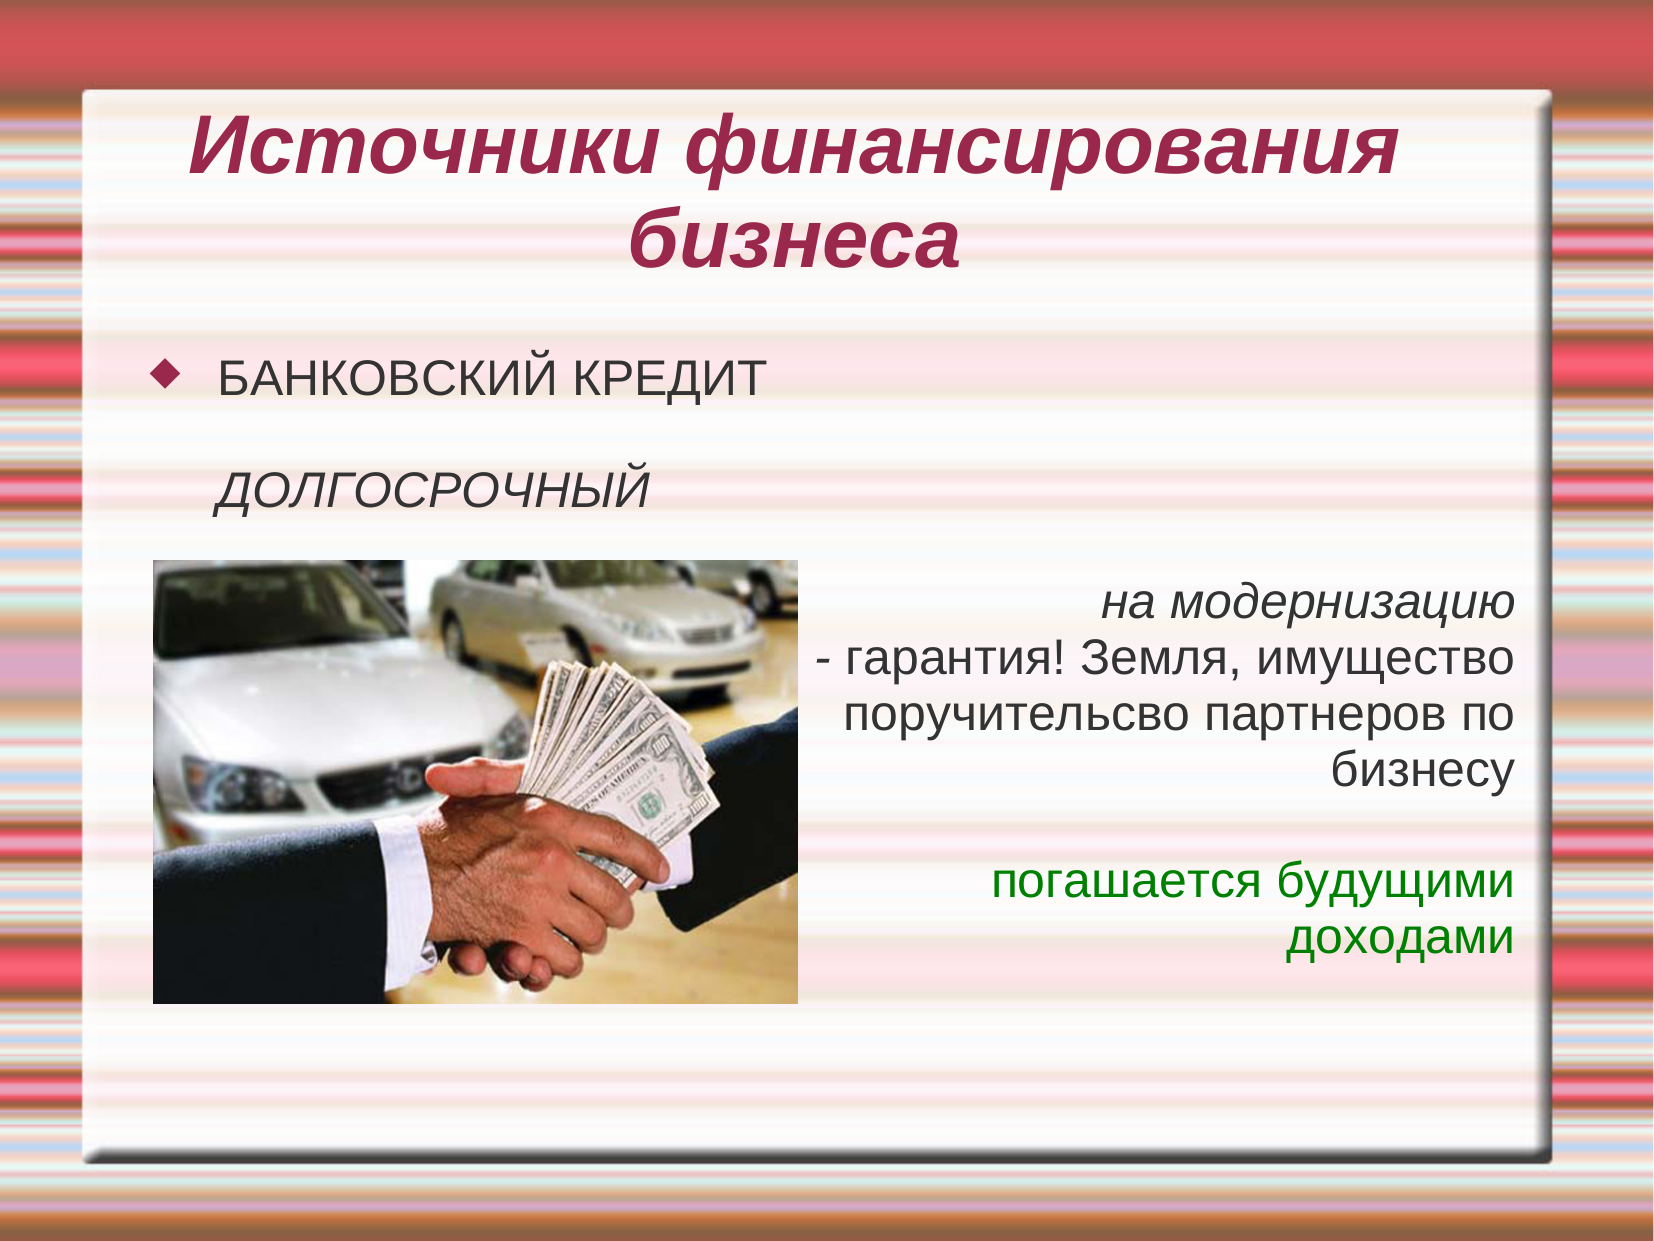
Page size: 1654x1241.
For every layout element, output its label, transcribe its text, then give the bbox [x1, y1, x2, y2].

picture [0, 0, 1654, 1241]
list БАНКОВСКИЙ КРЕДИТ ДОЛГОСРОЧНЫЙ на модернизацию - гарантия! Земля, имущество поручительсво партнеров по бизнесу погашается будущими доходами [134, 350, 1516, 1132]
title Источники финансирования бизнеса [88, 88, 1501, 296]
